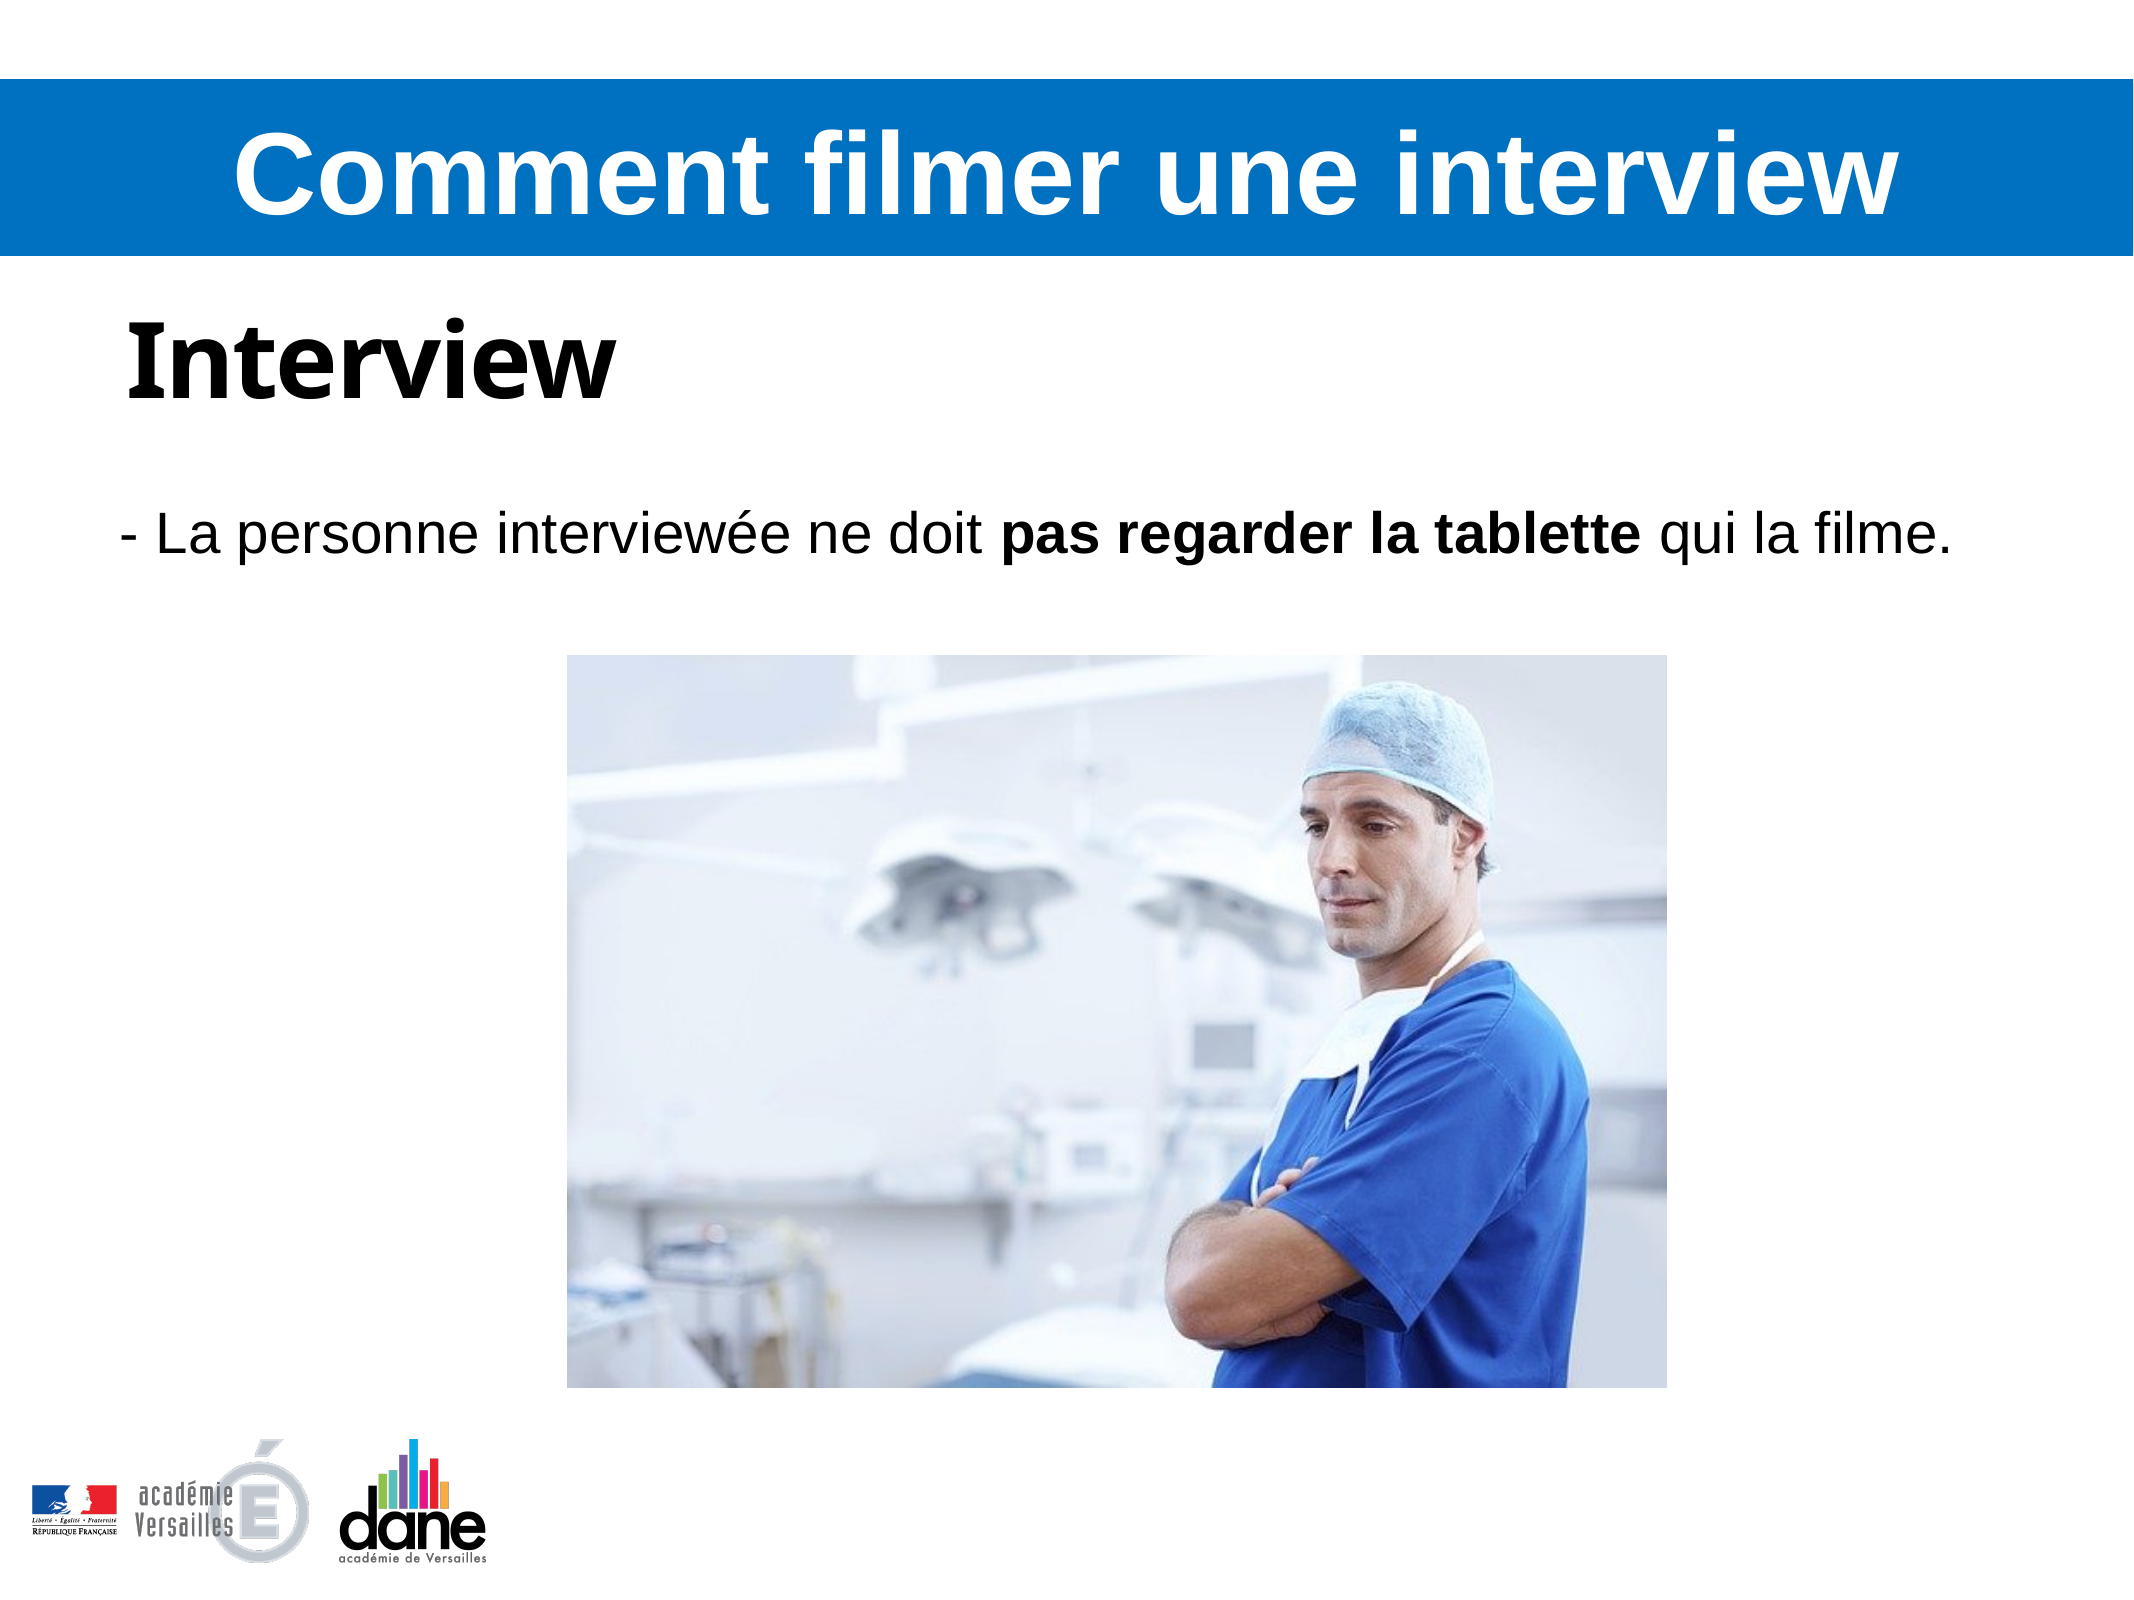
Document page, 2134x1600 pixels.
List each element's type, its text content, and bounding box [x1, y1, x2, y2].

picture [32, 1439, 309, 1563]
picture [567, 655, 1667, 1388]
picture [339, 1439, 486, 1563]
text_box Comment filmer une interview [0, 83, 2134, 253]
text_box Interview [126, 293, 2007, 441]
text_box - La personne interviewée ne doit pas regarder la tablette qui la filme. [109, 477, 2025, 576]
